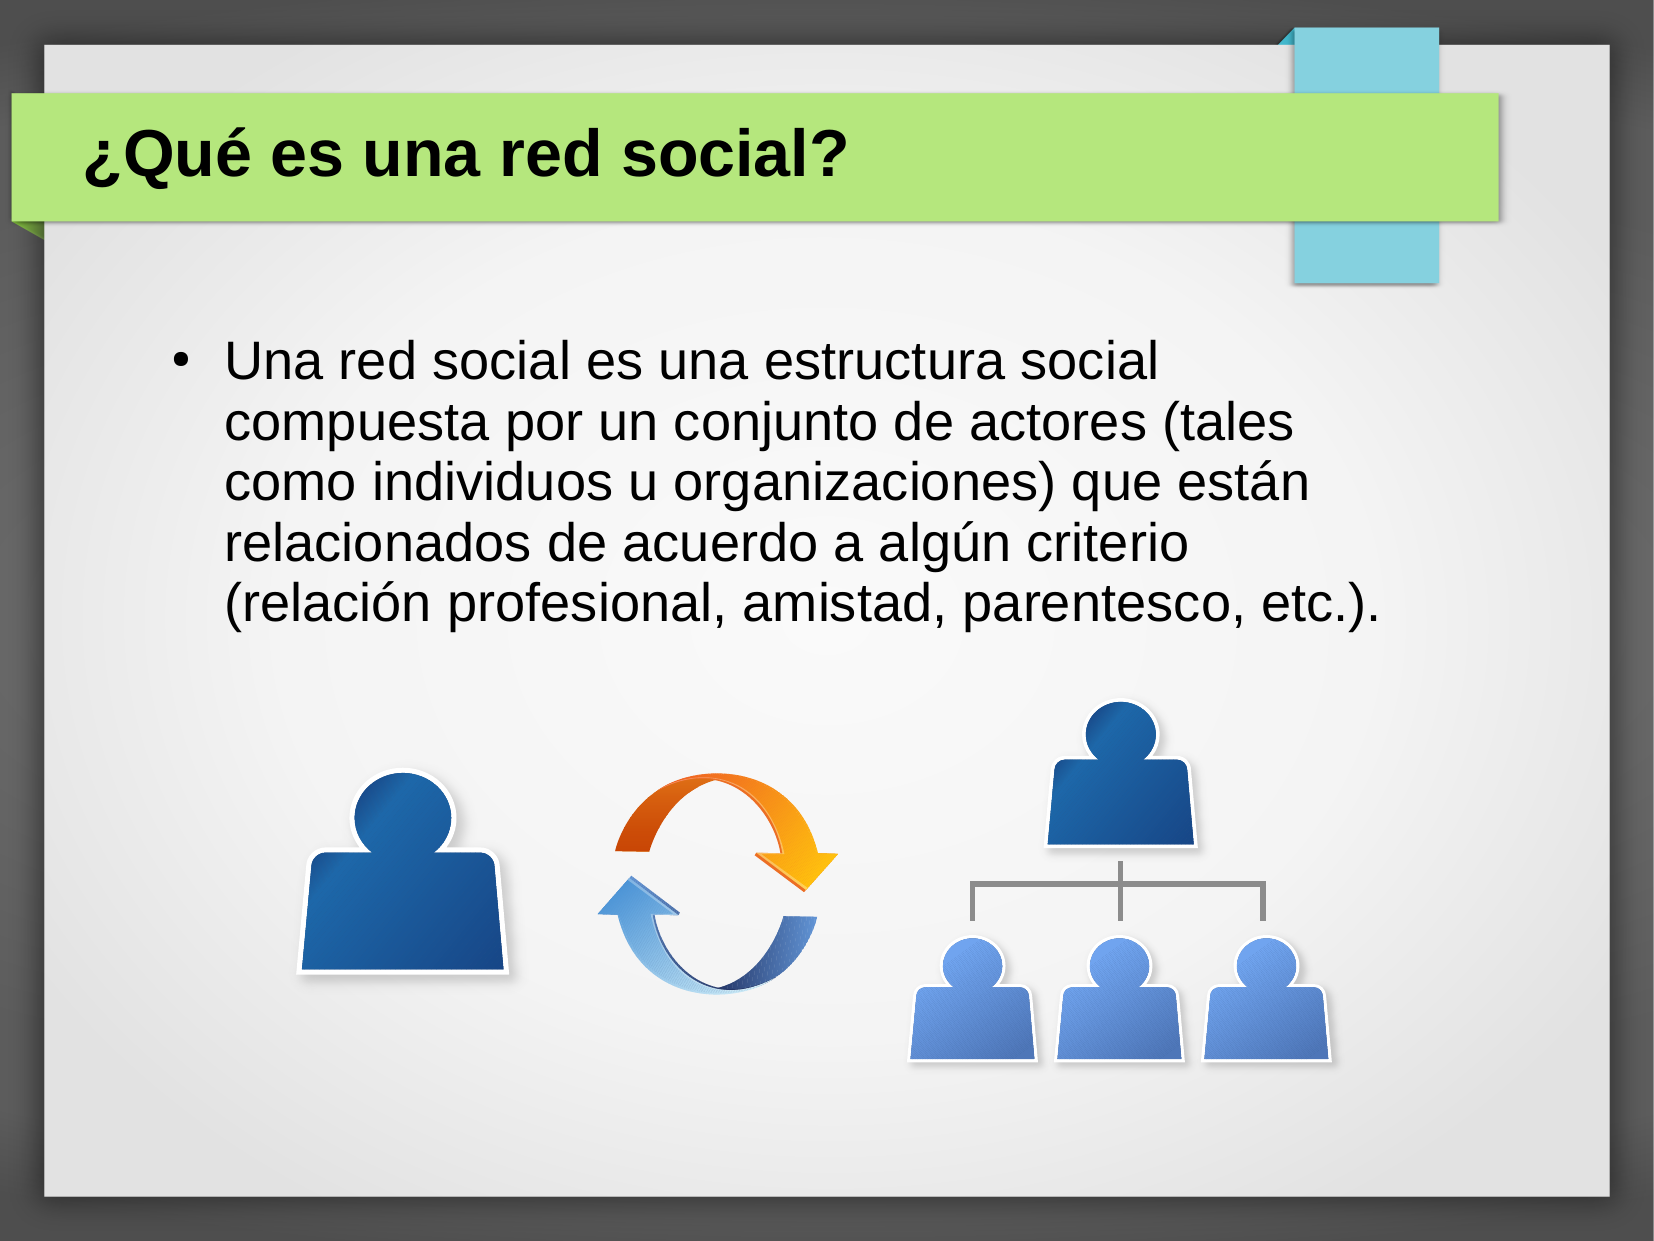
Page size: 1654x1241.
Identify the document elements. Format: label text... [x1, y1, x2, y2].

picture [0, 0, 1654, 1241]
title ¿Qué es una red social? [82, 94, 1264, 213]
list Una red social es una estructura social compuesta por un conjunto de actores (tales como individuos u organizaciones) que están relacionados de acuerdo a algún criterio (relación profesional, amistad, parentesco, etc.). [153, 330, 1394, 697]
